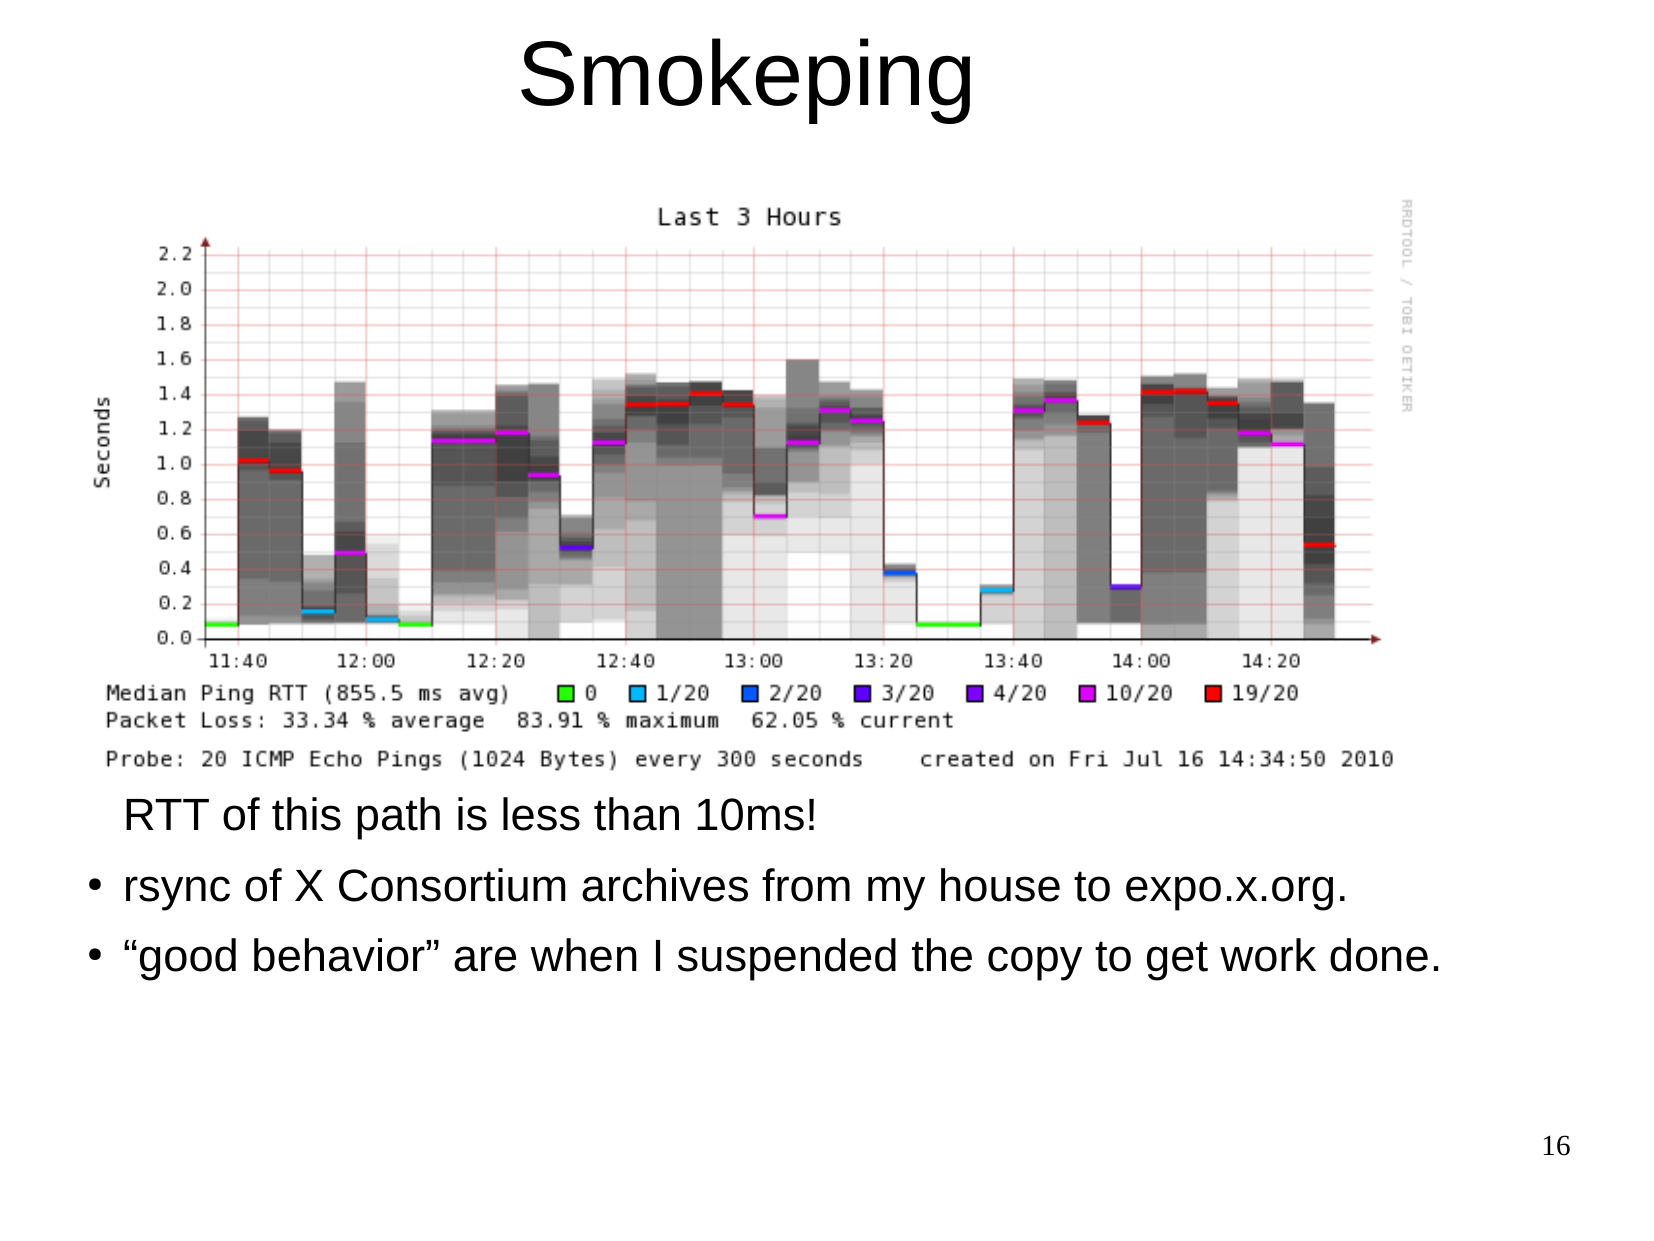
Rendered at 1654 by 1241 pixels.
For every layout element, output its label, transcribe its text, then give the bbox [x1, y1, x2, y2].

title Smokeping [70, 11, 1425, 137]
picture [75, 187, 1426, 789]
list RTT of this path is less than 10ms! rsync of X Consortium archives from my house to expo.x.org. “good behavior” are when I suspended the copy to get work done. [75, 789, 1463, 1051]
